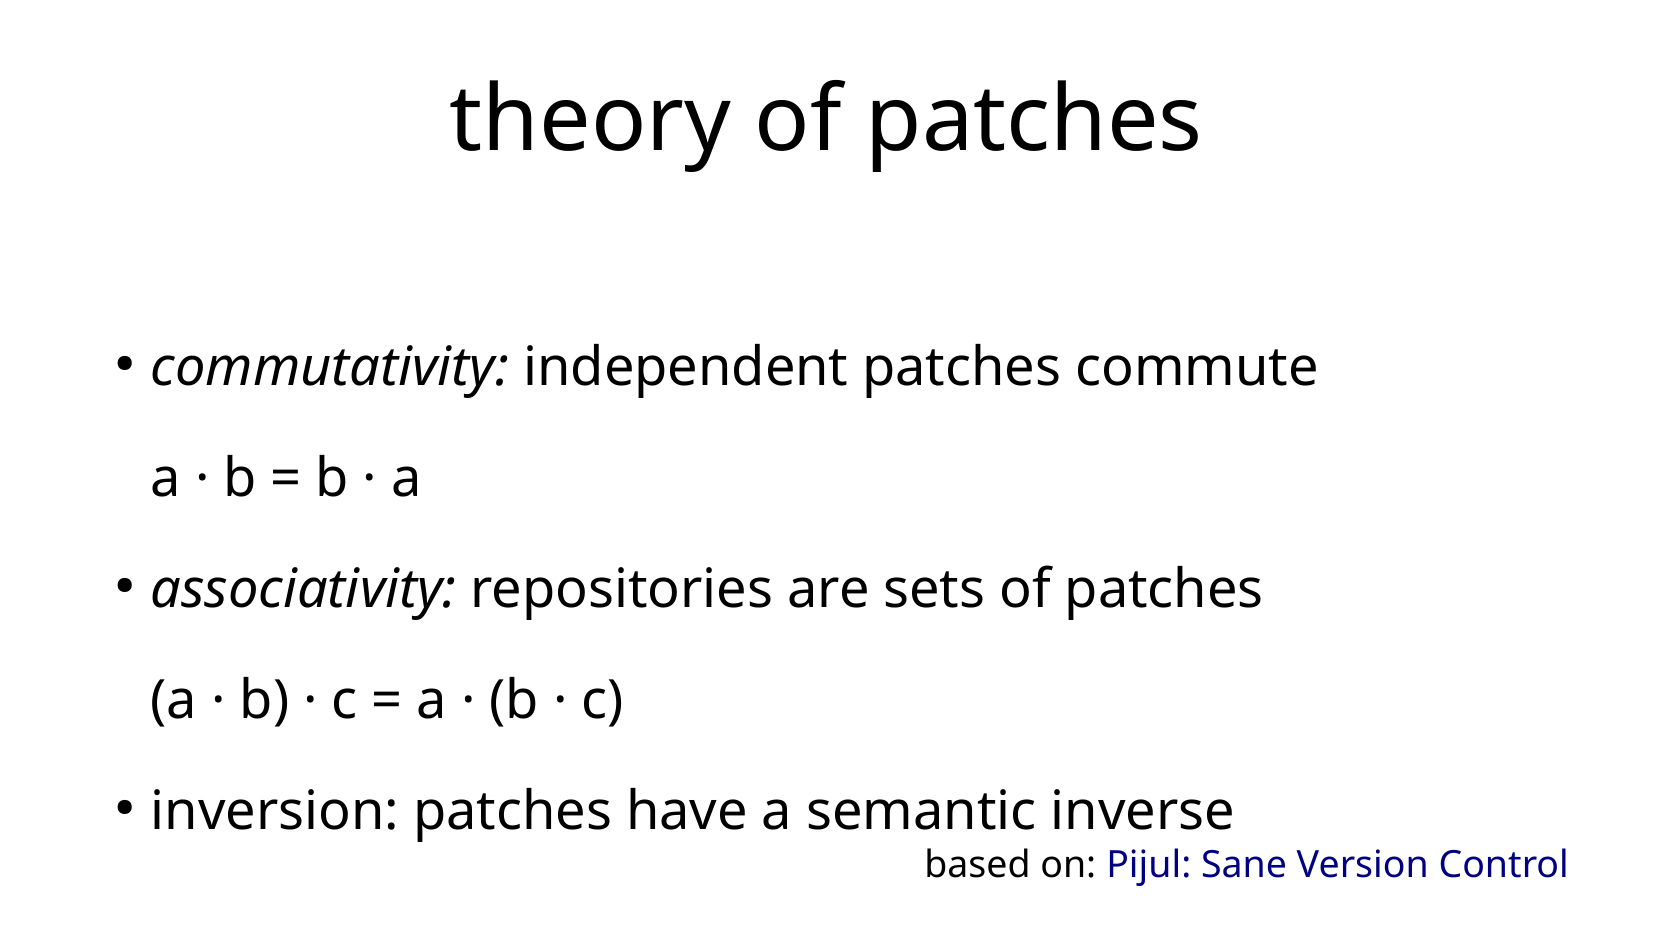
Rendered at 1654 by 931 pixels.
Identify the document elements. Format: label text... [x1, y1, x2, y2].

title theory of patches [82, 37, 1571, 193]
text_box commutativity: independent patches commute a · b = b · a associativity: repositories are sets of patches (a · b) · c = a · (b · c) inversion: patches have a semantic inverse [100, 283, 1570, 788]
text_box based on: Pijul: Sane Version Control [909, 830, 1565, 890]
